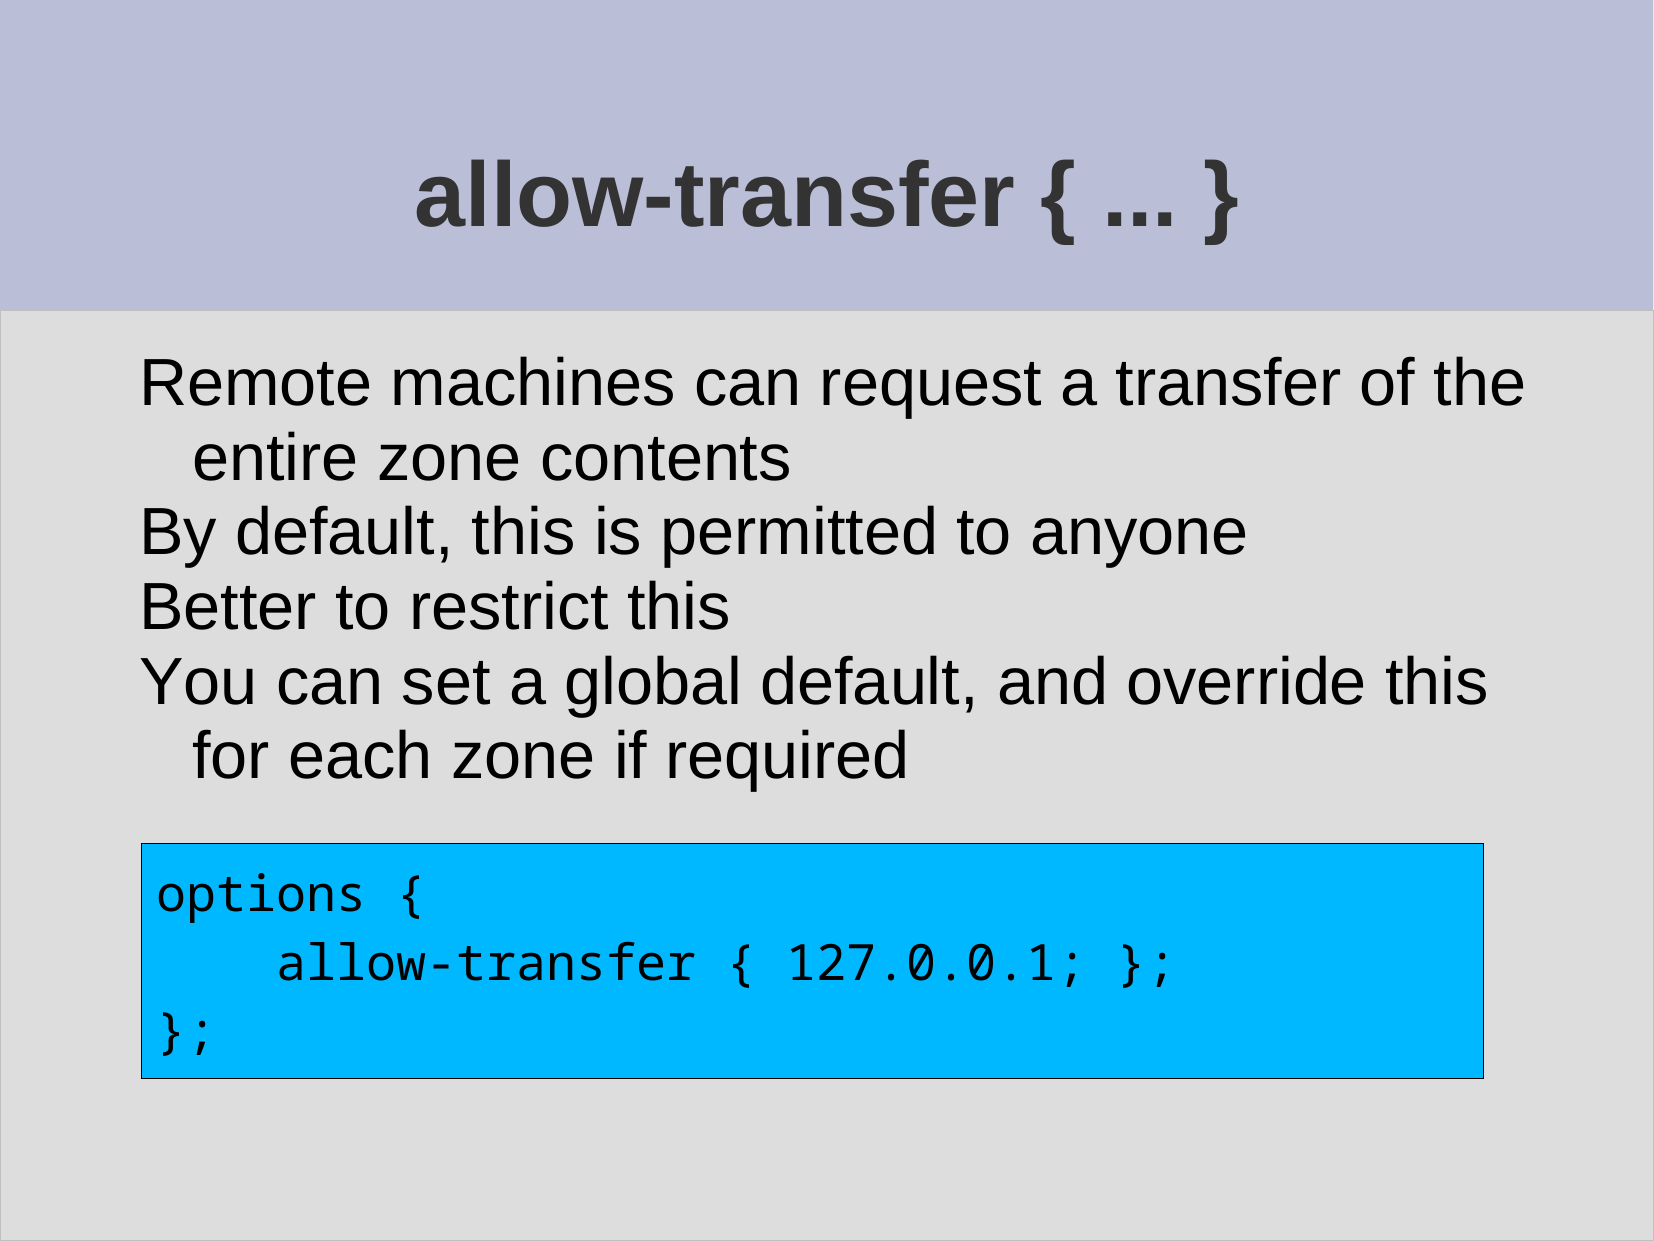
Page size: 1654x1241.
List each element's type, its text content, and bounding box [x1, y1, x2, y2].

text_box options { allow-transfer { 127.0.0.1; }; }; [141, 843, 1484, 1044]
title allow-transfer { ... } [121, 91, 1534, 299]
list Remote machines can request a transfer of the entire zone contents By default, this is permitted to anyone Better to restrict this You can set a global default, and override this for each zone if required [121, 344, 1534, 1127]
